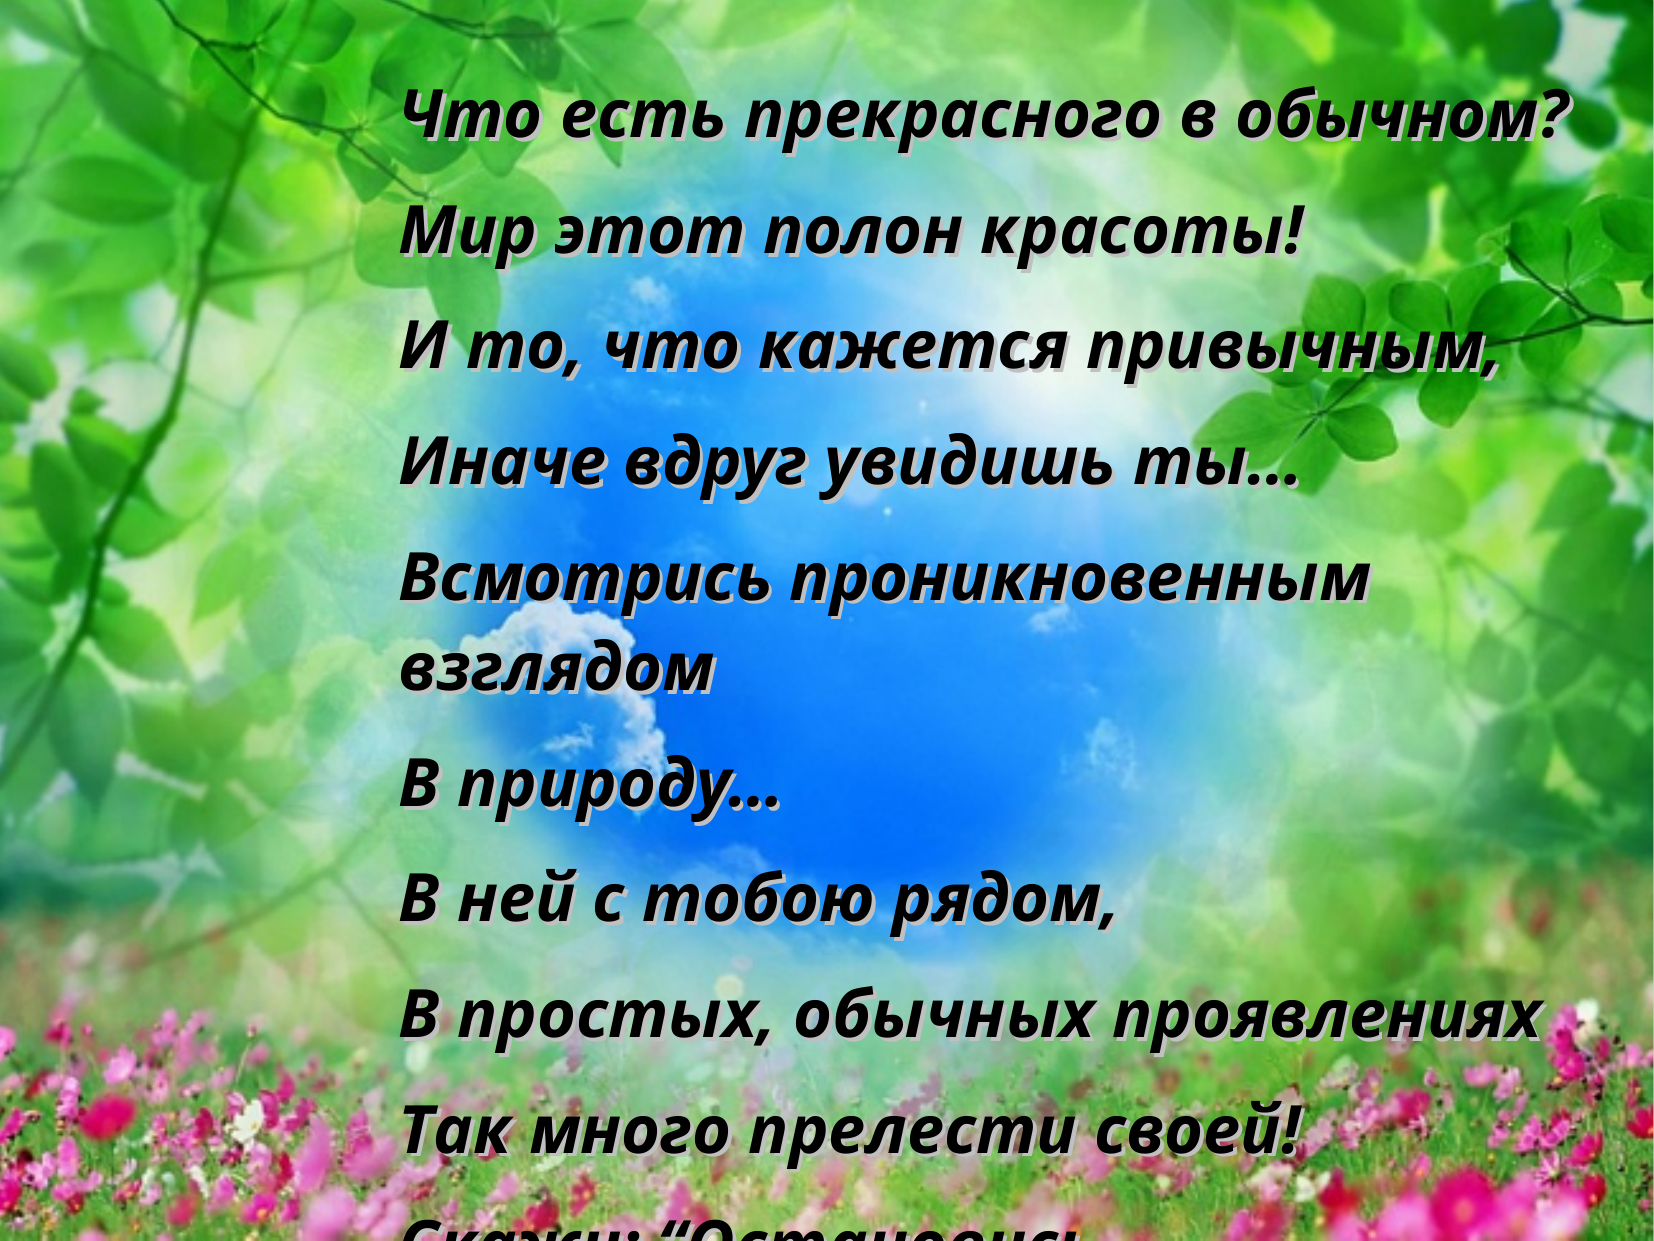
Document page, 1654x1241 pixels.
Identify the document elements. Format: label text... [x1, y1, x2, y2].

picture [707, 1232, 722, 1241]
text_box Что есть прекрасного в обычном? Мир этот полон красоты! И то, что кажется привычным, Иначе вдруг увидишь ты… Всмотрись проникновенным взглядом В природу… В ней с тобою рядом, В простых, обычных проявлениях Так много прелести своей! Скажи: “Остановись, мгновенье!...” [383, 59, 1595, 1145]
picture [0, 0, 1654, 1241]
